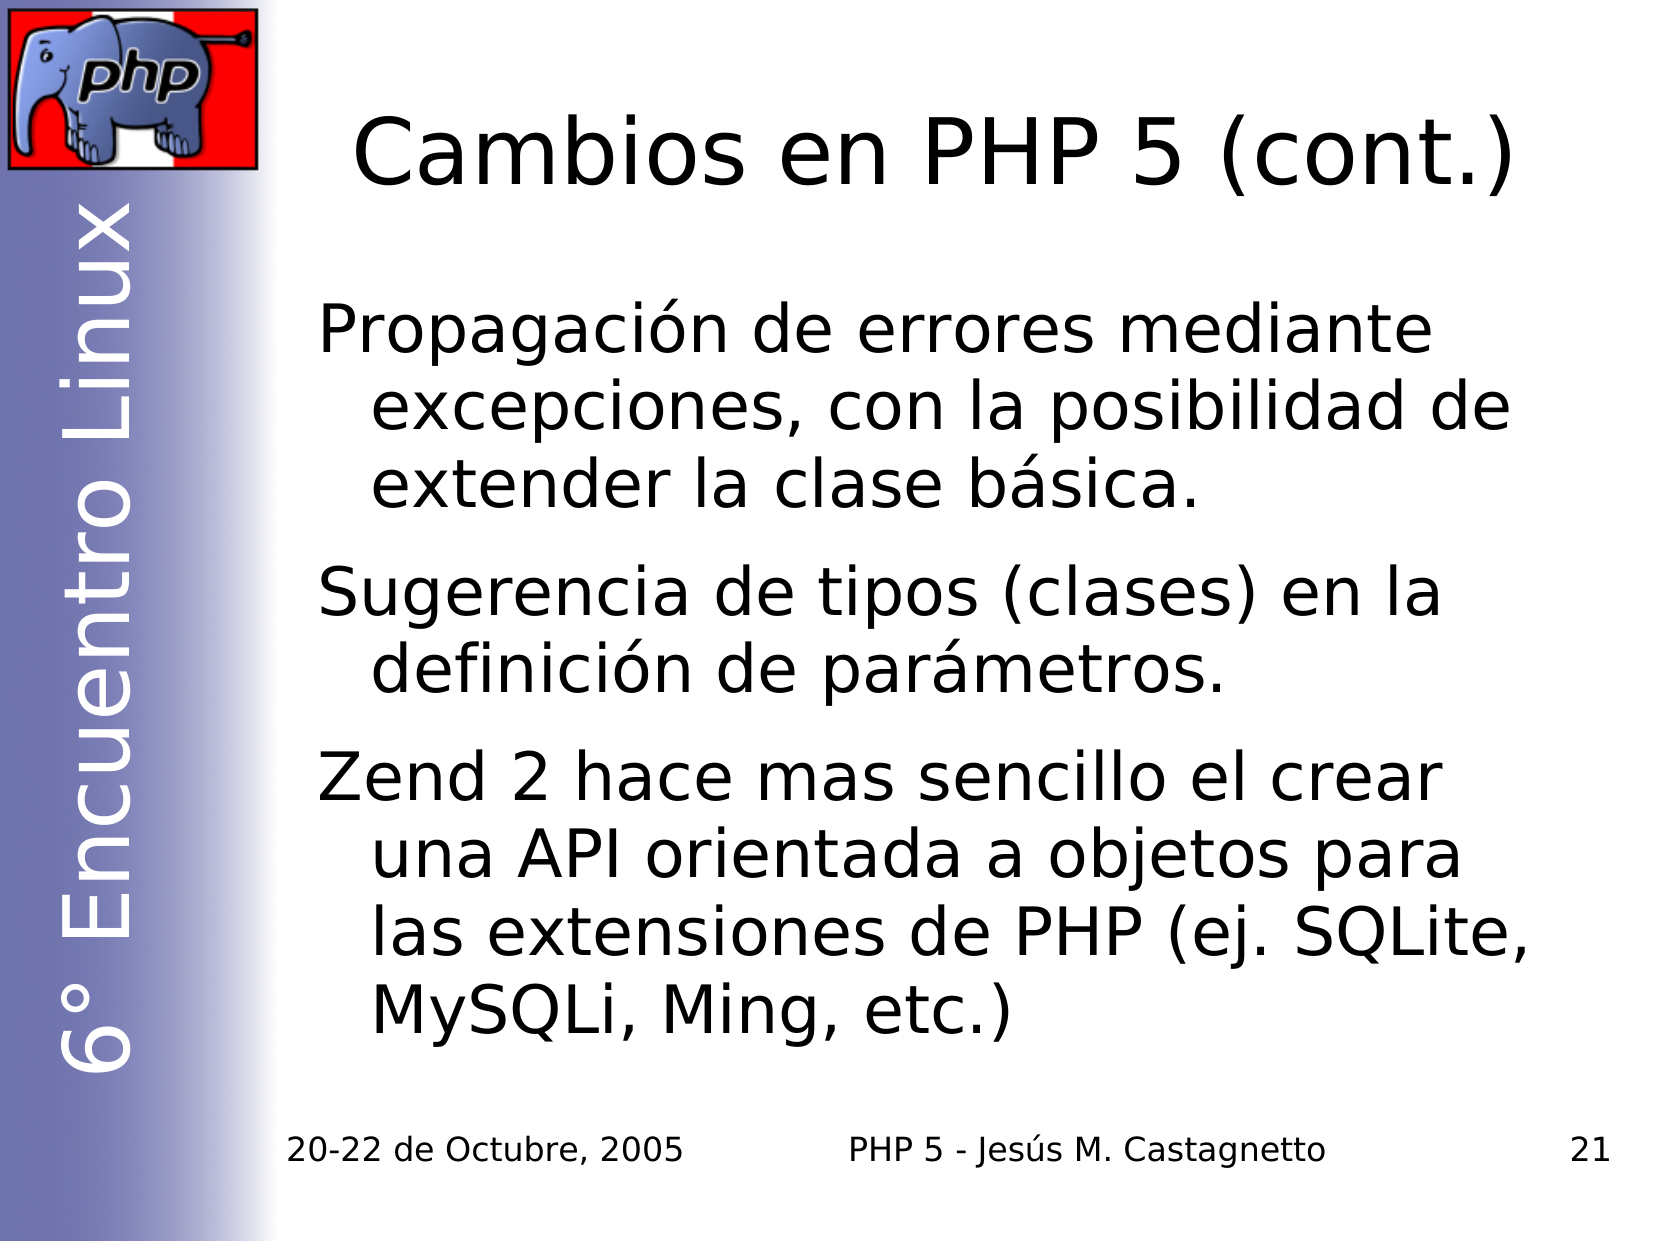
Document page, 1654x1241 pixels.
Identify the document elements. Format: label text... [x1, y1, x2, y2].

title Cambios en PHP 5 (cont.) [300, 49, 1571, 257]
list Propagación de errores mediante excepciones, con la posibilidad de extender la clase básica. Sugerencia de tipos (clases) en la definición de parámetros. Zend 2 hace mas sencillo el crear una API orientada a objetos para las extensiones de PHP (ej. SQLite, MySQLi, Ming, etc.) [300, 290, 1571, 1109]
picture [0, 0, 1654, 1241]
